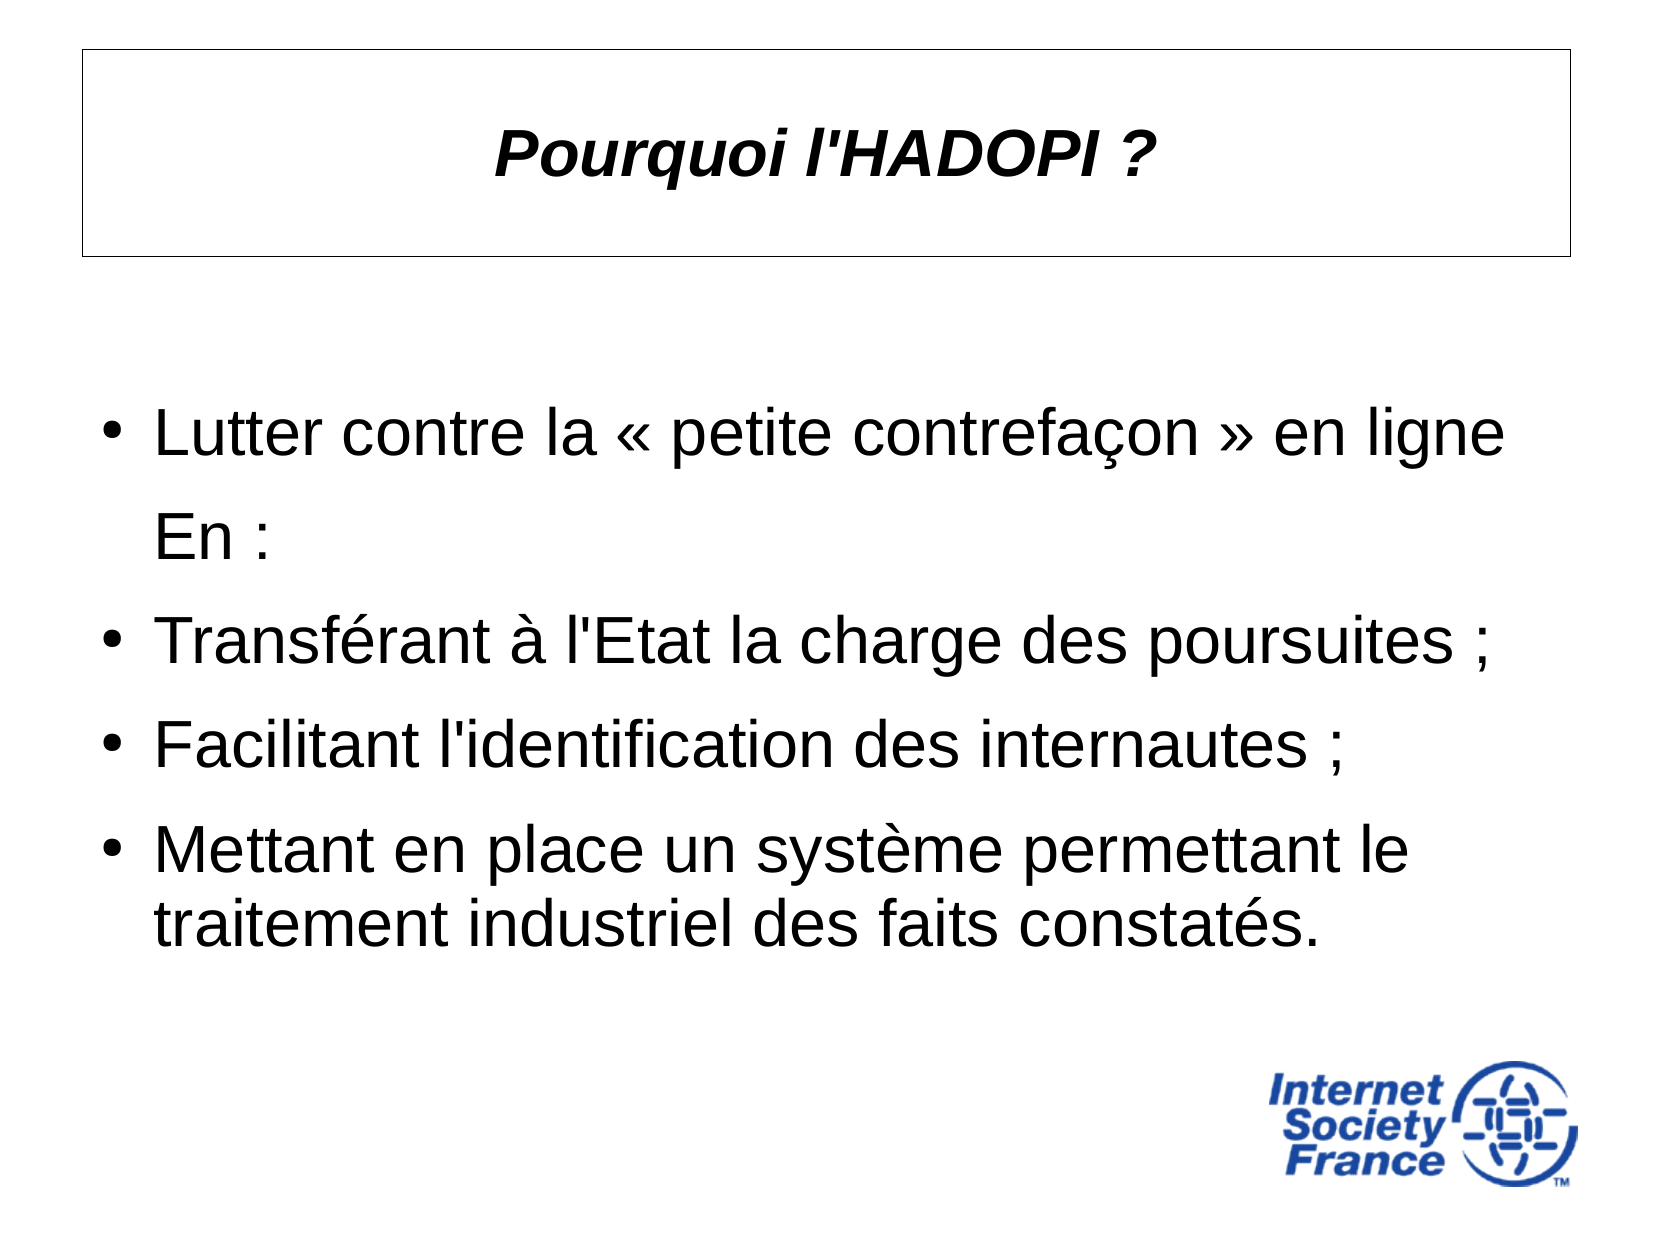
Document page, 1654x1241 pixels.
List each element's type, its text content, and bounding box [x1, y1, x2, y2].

picture [1269, 1061, 1578, 1188]
list Lutter contre la « petite contrefaçon » en ligne En : Transférant à l'Etat la charge des poursuites ; Facilitant l'identification des internautes ; Mettant en place un système permettant le traitement industriel des faits constatés. [82, 290, 1571, 1109]
title Pourquoi l'HADOPI ? [82, 49, 1571, 257]
